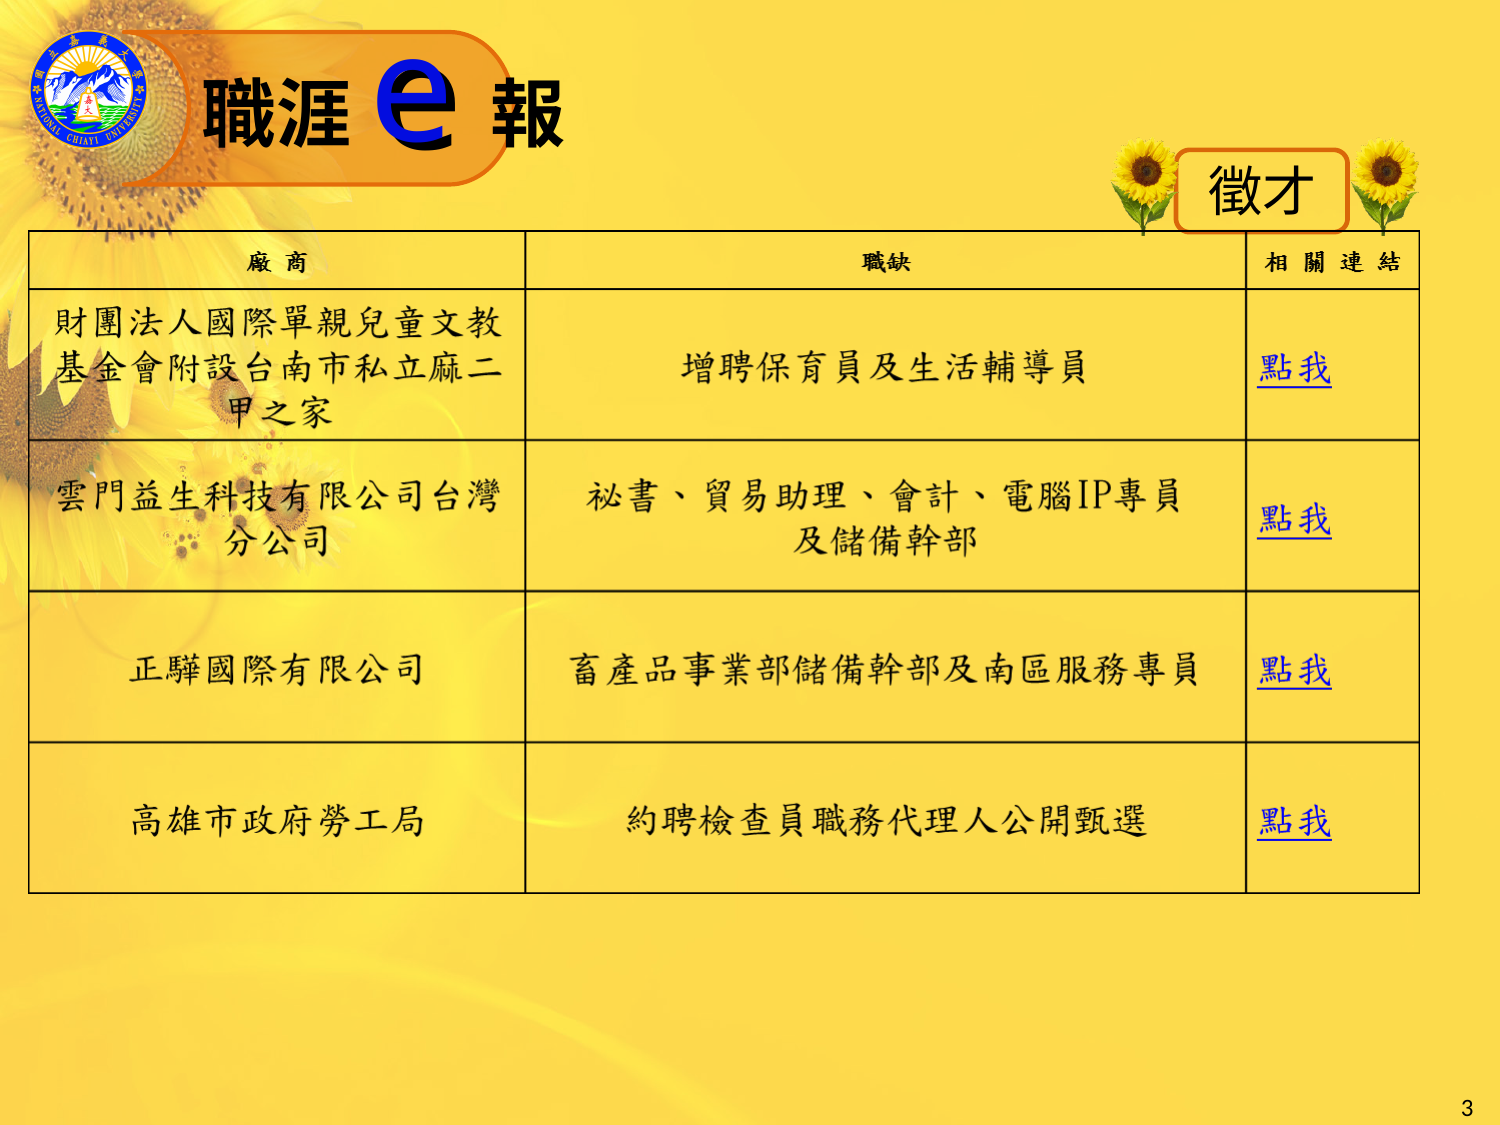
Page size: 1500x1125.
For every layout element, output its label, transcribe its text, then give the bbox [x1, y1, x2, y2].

text_box 3 [1445, 1084, 1490, 1125]
text_box [123, 130, 469, 185]
text_box 職涯e報 [186, 0, 609, 181]
picture [29, 30, 148, 150]
picture [28, 135, 1434, 895]
picture [1093, 135, 1194, 230]
text_box 徵才 [1194, 149, 1333, 230]
text_box [123, 32, 186, 86]
